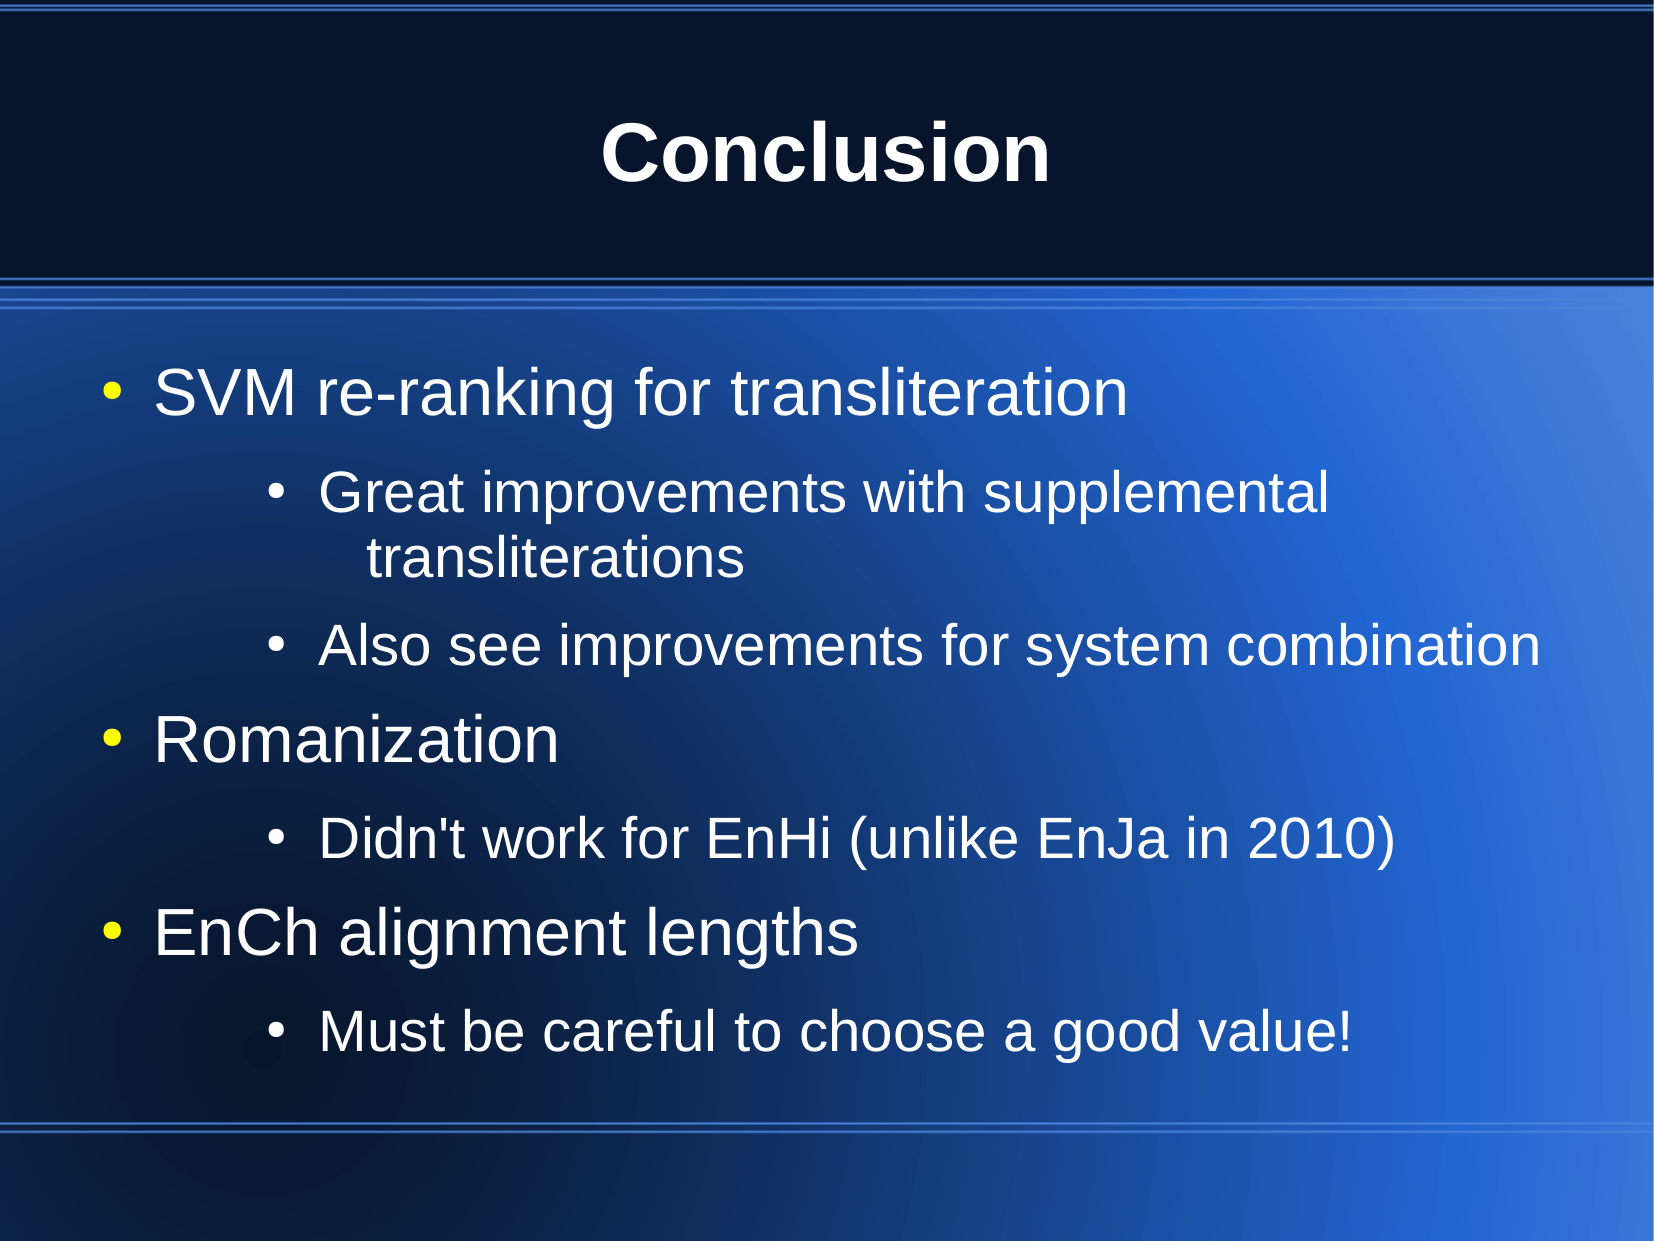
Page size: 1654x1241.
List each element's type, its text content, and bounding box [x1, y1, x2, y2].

list SVM re-ranking for transliteration Great improvements with supplemental transliterations Also see improvements for system combination Romanization Didn't work for EnHi (unlike EnJa in 2010) EnCh alignment lengths Must be careful to choose a good value! [82, 355, 1571, 1159]
title Conclusion [82, 56, 1571, 250]
picture [0, 0, 1654, 1241]
